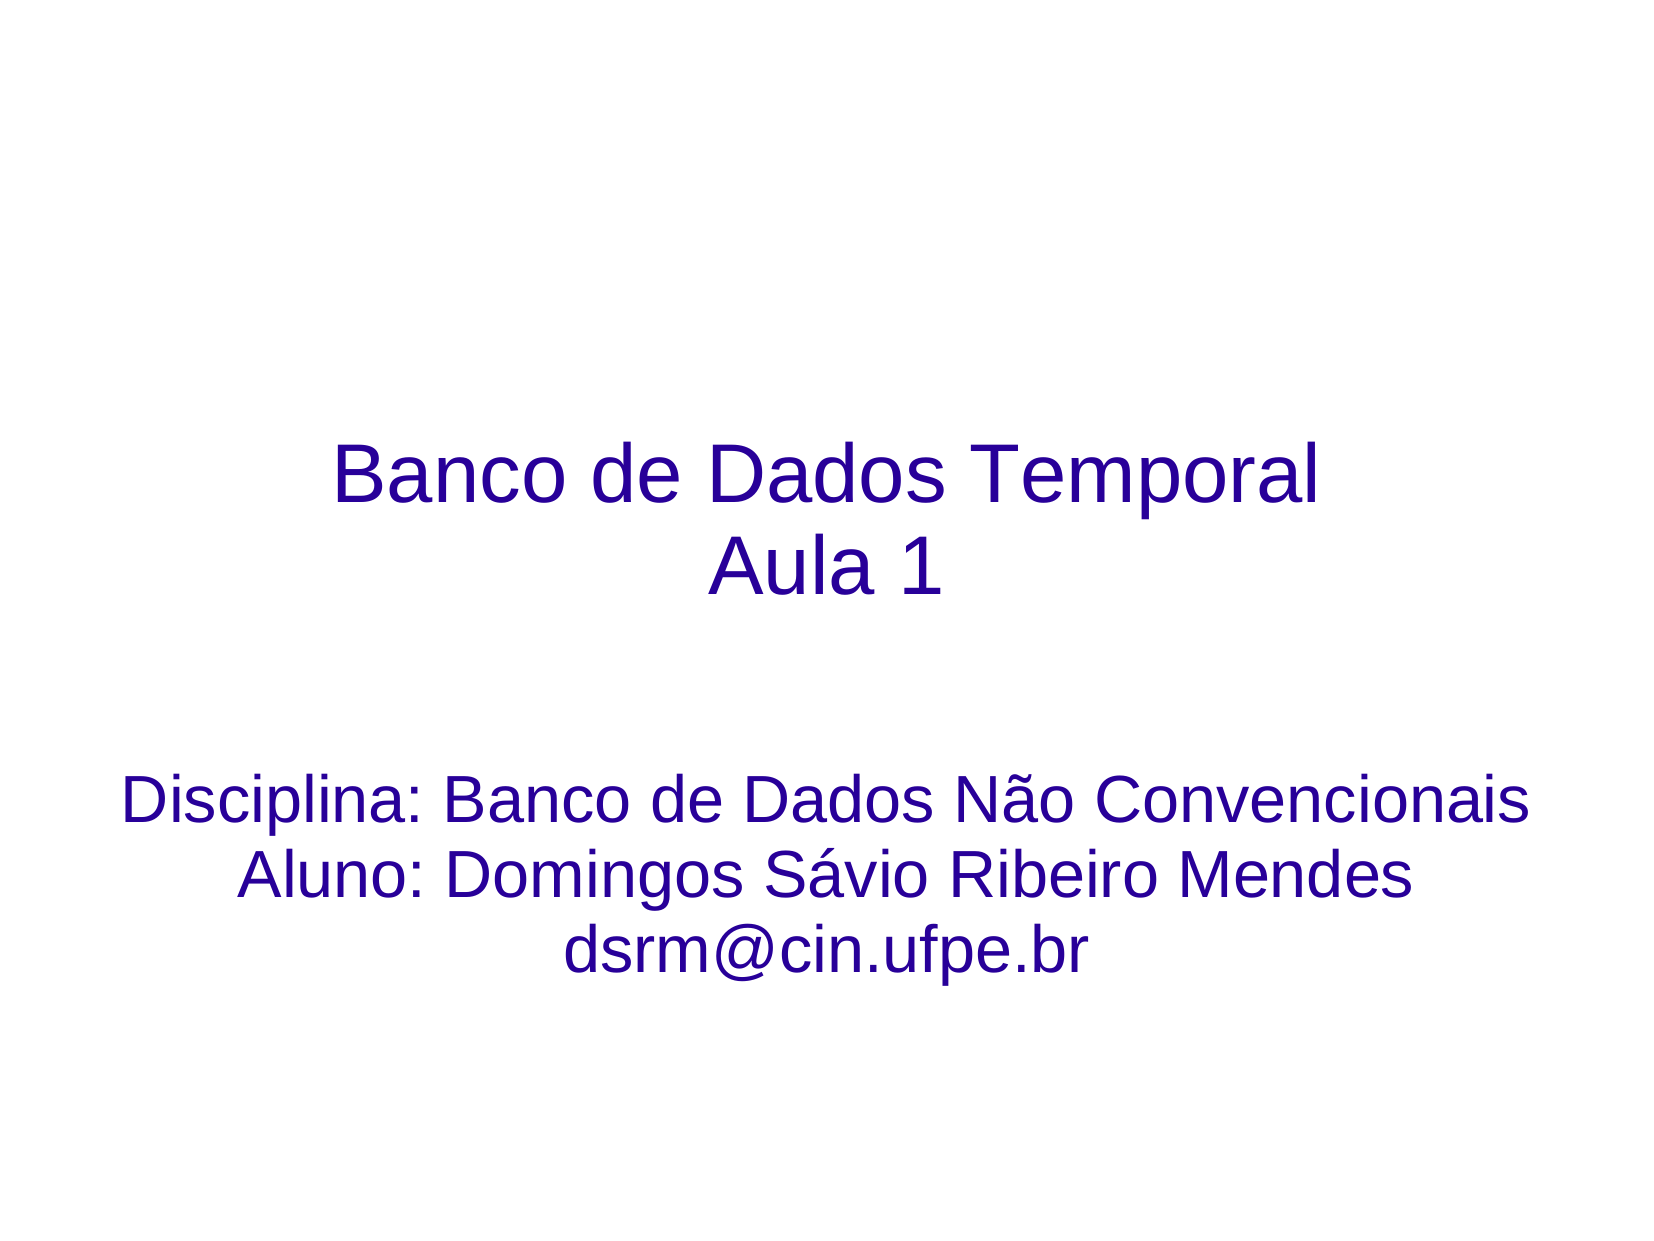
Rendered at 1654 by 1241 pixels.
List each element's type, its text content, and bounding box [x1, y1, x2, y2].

subtitle Banco de Dados Temporal Aula 1 Disciplina: Banco de Dados Não Convencionais Aluno: Domingos Sávio Ribeiro Mendes dsrm@cin.ufpe.br [82, 297, 1571, 1117]
